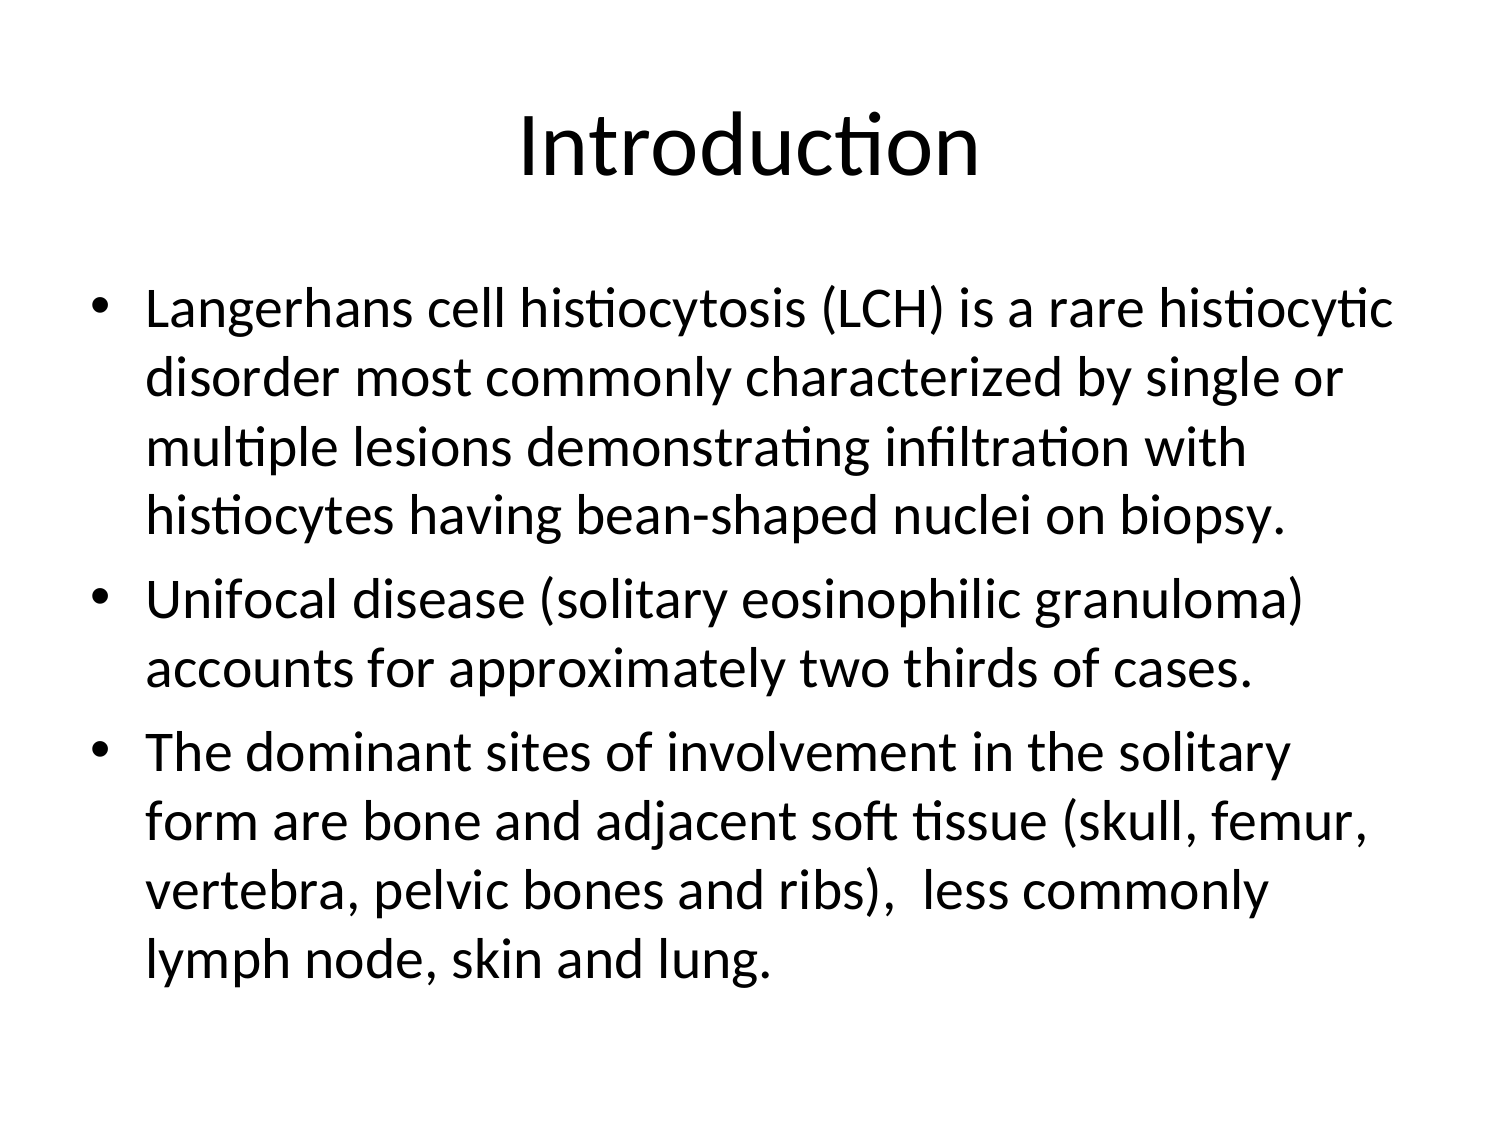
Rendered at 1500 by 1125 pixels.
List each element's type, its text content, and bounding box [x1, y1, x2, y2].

list Langerhans cell histiocytosis (LCH) is a rare histiocytic disorder most commonly characterized by single or multiple lesions demonstrating infiltration with histiocytes having bean-shaped nuclei on biopsy. Unifocal disease (solitary eosinophilic granuloma) accounts for approximately two thirds of cases. The dominant sites of involvement in the solitary form are bone and adjacent soft tissue (skull, femur, vertebra, pelvic bones and ribs), less commonly lymph node, skin and lung. [75, 262, 1426, 1005]
title Introduction [75, 45, 1426, 233]
